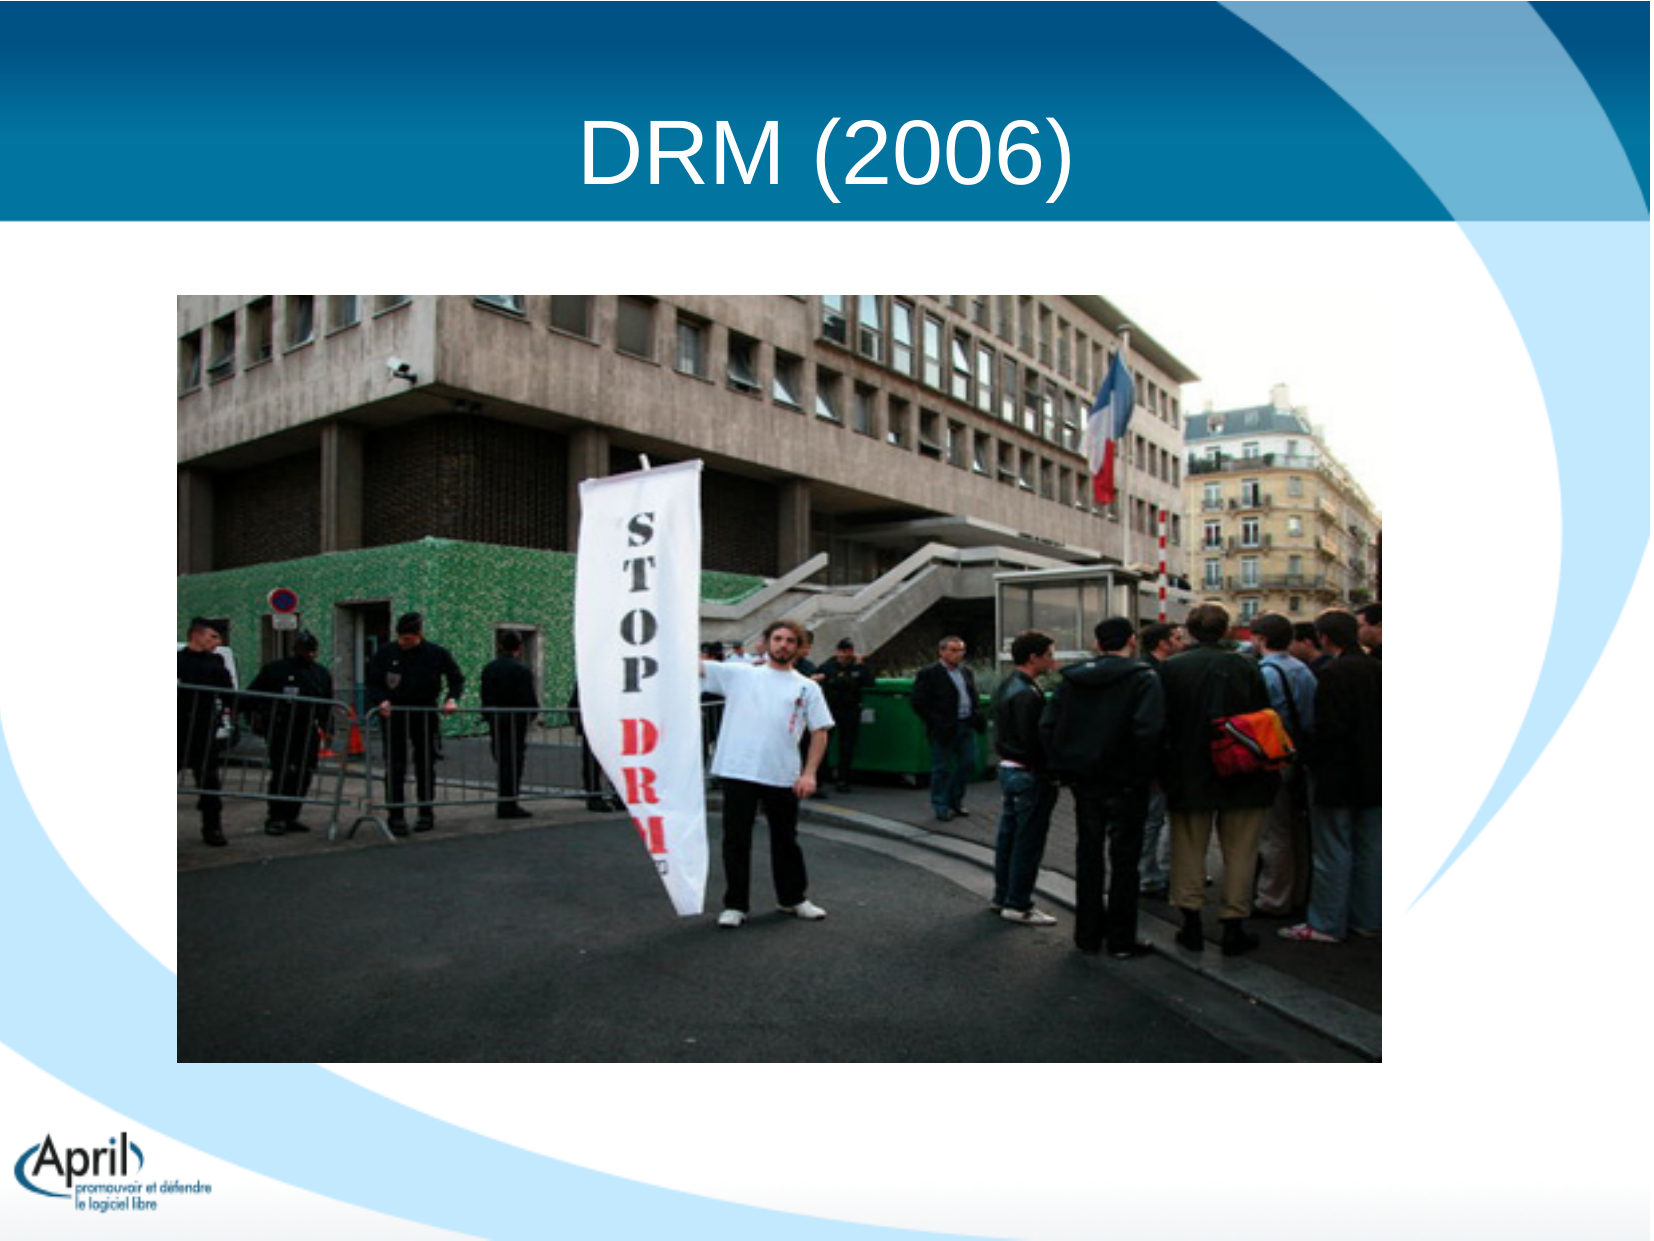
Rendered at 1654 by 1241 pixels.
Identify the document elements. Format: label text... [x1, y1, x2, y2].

picture [0, 1, 1650, 1241]
title DRM (2006) [82, 49, 1571, 257]
